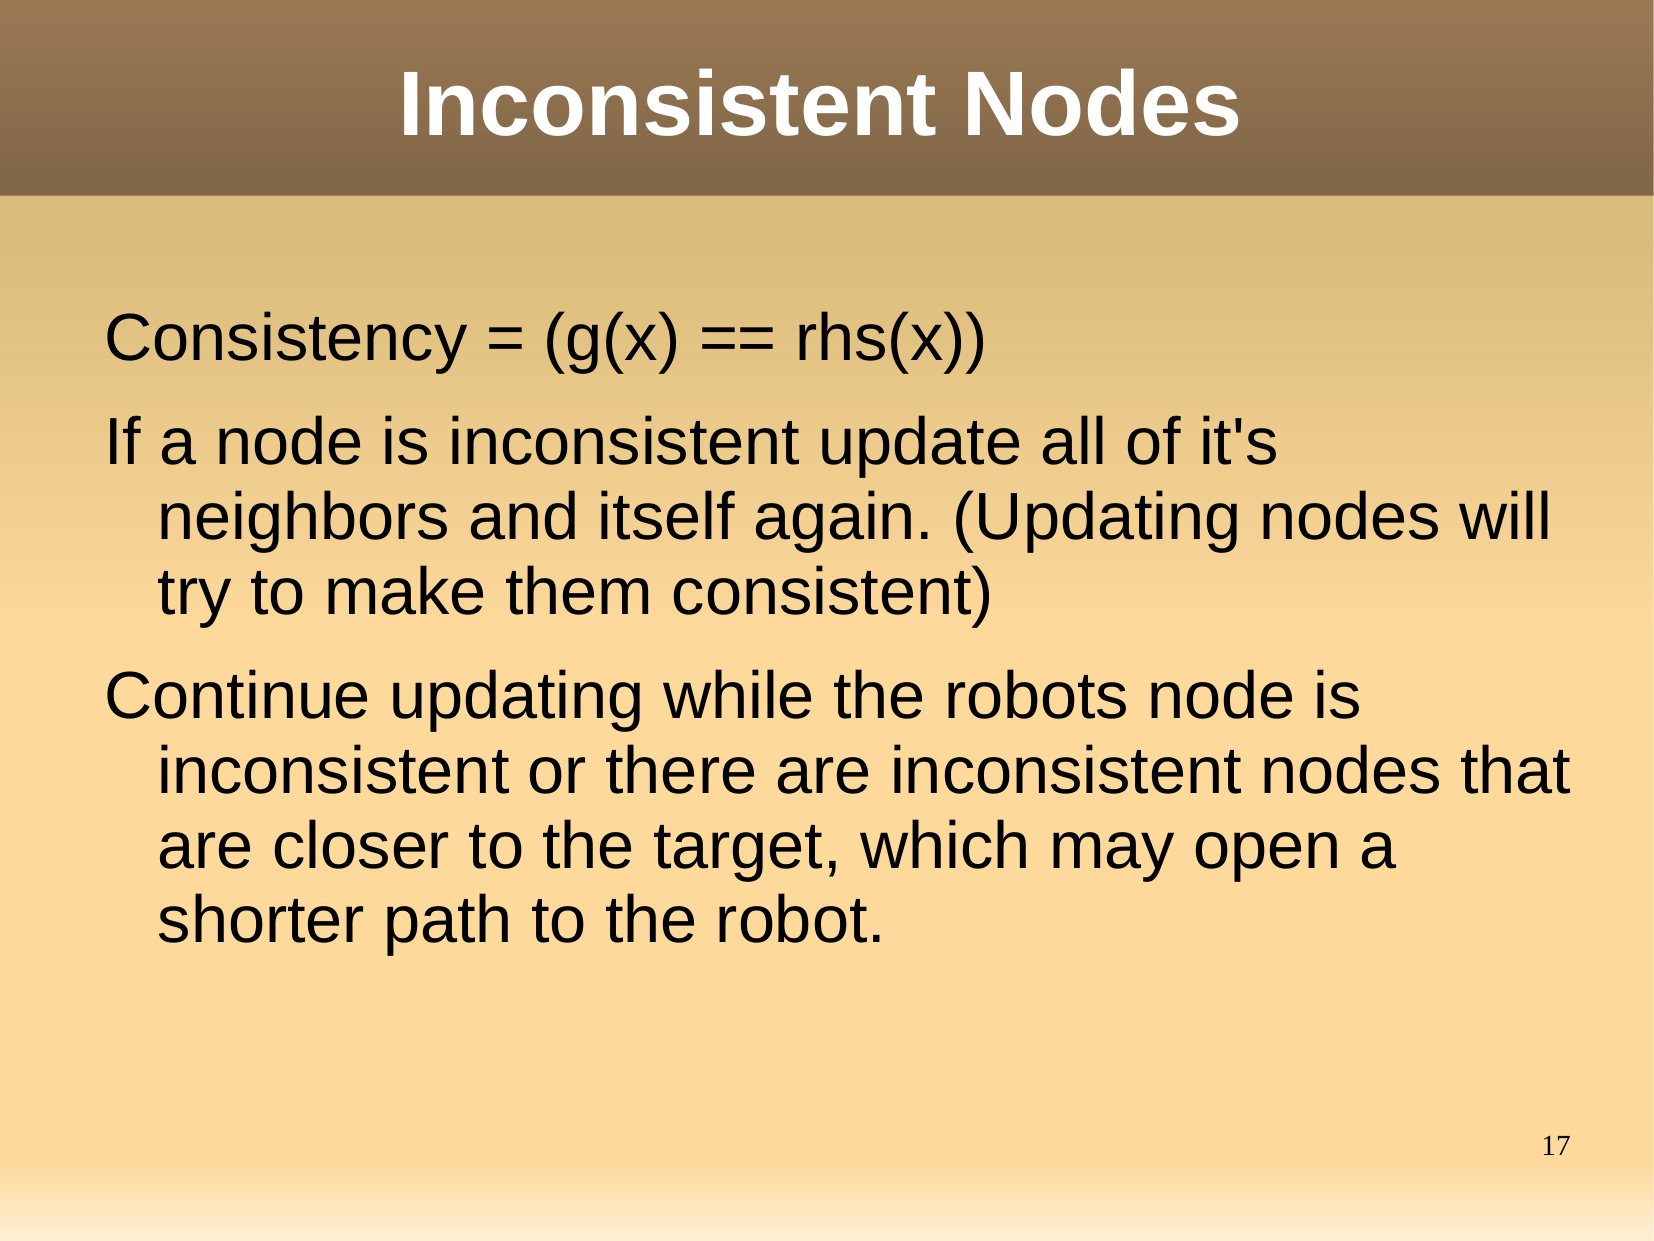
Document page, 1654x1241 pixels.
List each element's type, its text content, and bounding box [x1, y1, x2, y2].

picture [0, 0, 1654, 1241]
list Consistency = (g(x) == rhs(x)) If a node is inconsistent update all of it's neighbors and itself again. (Updating nodes will try to make them consistent) Continue updating while the robots node is inconsistent or there are inconsistent nodes that are closer to the target, which may open a shorter path to the robot. [86, 300, 1576, 1104]
title Inconsistent Nodes [76, 7, 1565, 200]
